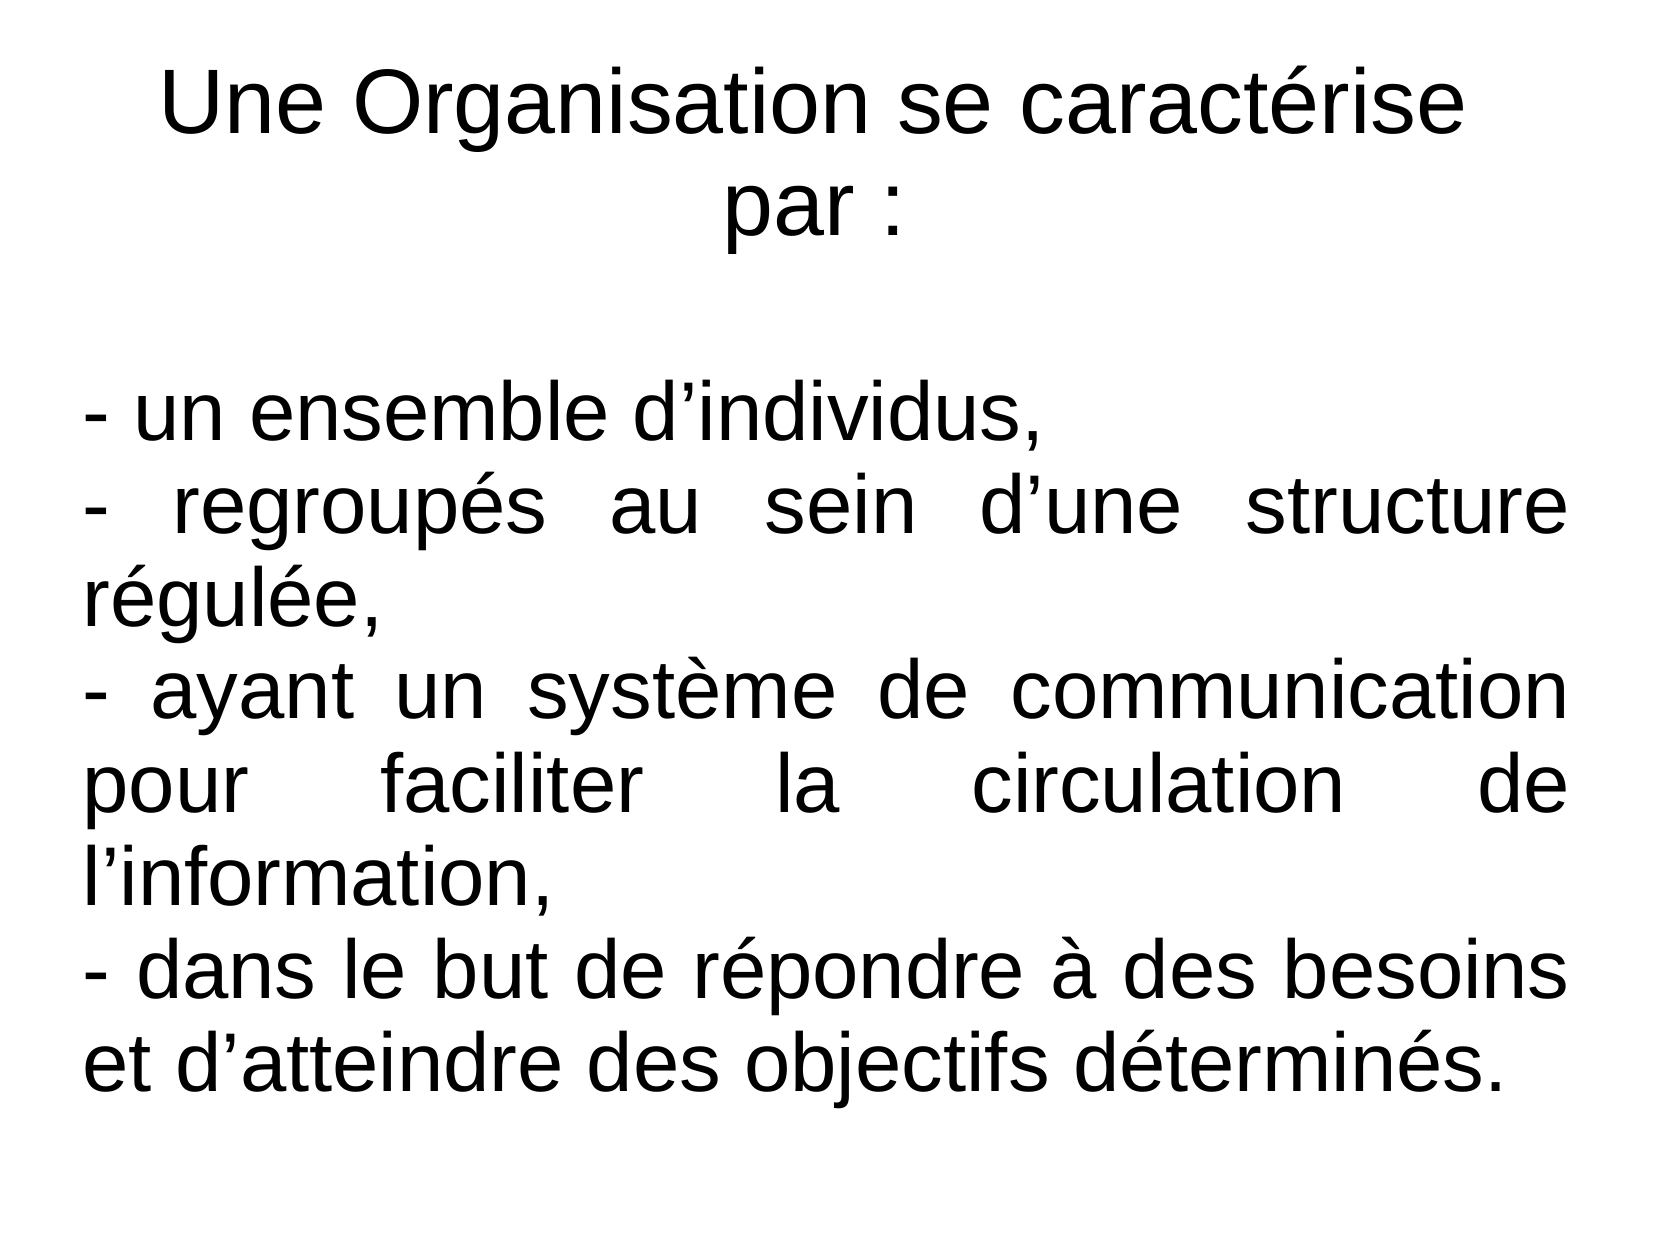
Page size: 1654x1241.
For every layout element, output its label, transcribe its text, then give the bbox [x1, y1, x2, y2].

subtitle - un ensemble d’individus, - regroupés au sein d’une structure régulée, - ayant un système de communication pour faciliter la circulation de l’information, - dans le but de répondre à des besoins et d’atteindre des objectifs déterminés. [82, 289, 1571, 1109]
title Une Organisation se caractérise par : [82, 49, 1571, 257]
